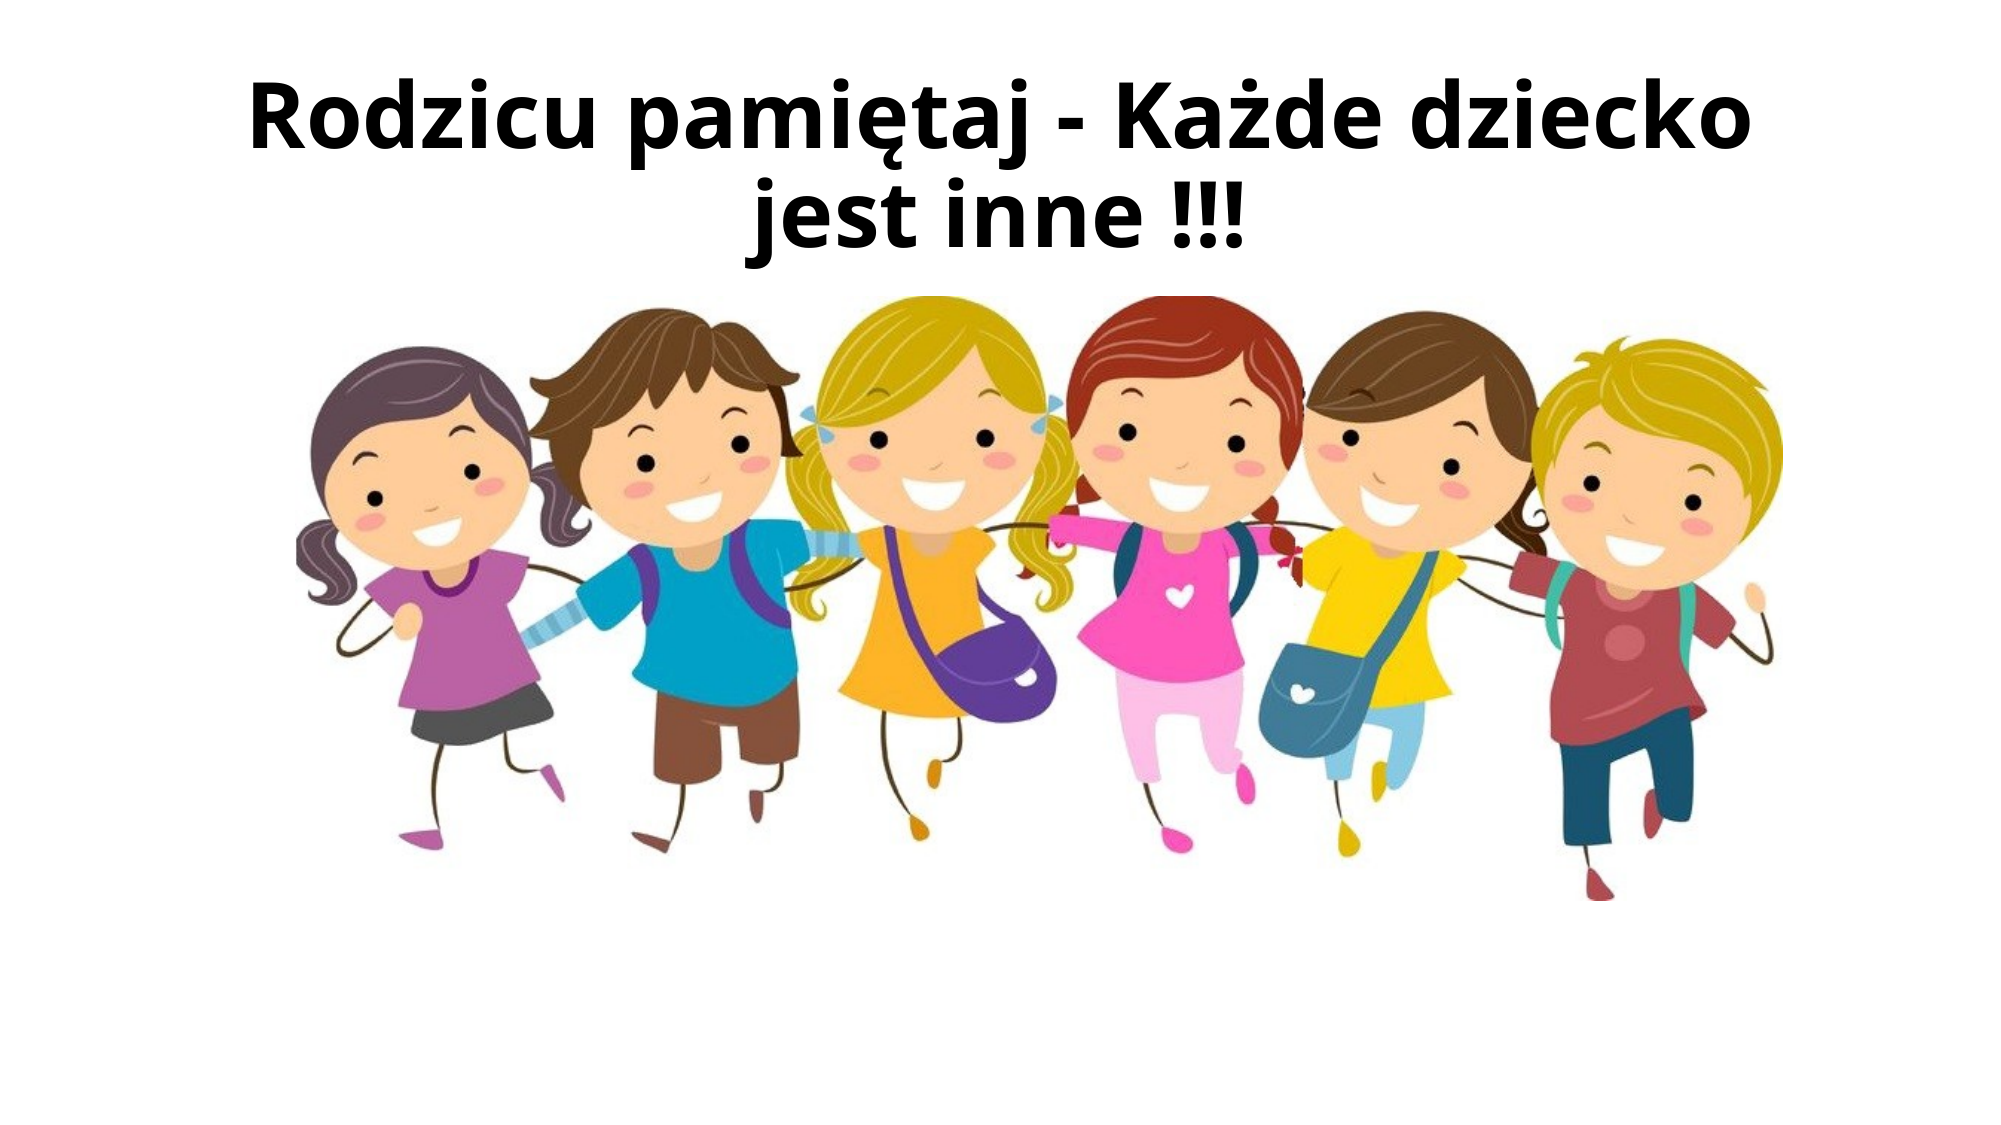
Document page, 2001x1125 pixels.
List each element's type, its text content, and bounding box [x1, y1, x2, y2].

title Rodzicu pamiętaj - Każde dziecko jest inne !!! [137, 59, 1863, 278]
picture [295, 297, 1783, 901]
